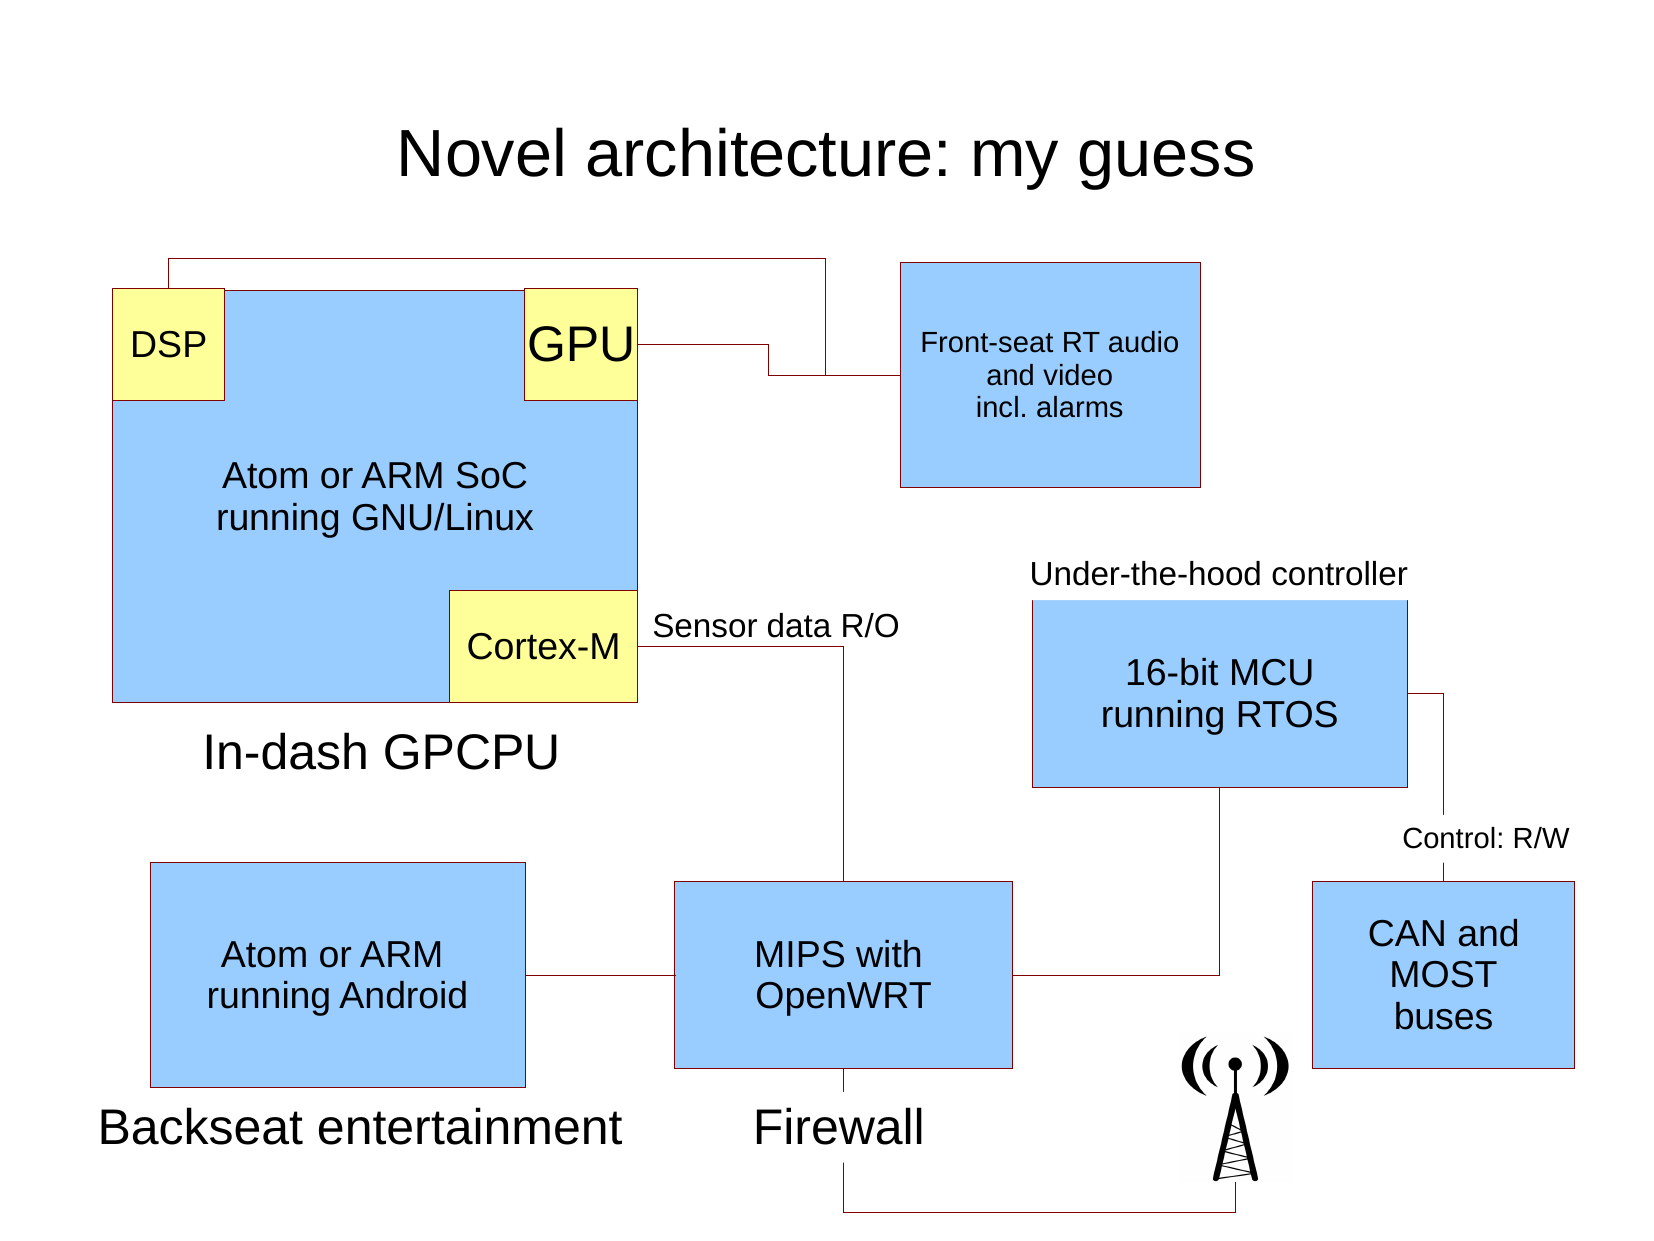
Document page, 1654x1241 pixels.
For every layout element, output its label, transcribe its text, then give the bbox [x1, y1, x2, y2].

text_box Front-seat RT audio and video incl. alarms [900, 262, 1201, 488]
text_box Backseat entertainment [82, 1091, 639, 1163]
text_box In-dash GPCPU [187, 716, 576, 788]
text_box Control: R/W [1387, 814, 1586, 863]
text_box Atom or ARM running Android [150, 862, 526, 1088]
text_box Sensor data R/O [637, 600, 915, 652]
text_box GPU [524, 288, 638, 401]
text_box MIPS with OpenWRT [674, 881, 1013, 1069]
text_box Cortex-M [449, 590, 638, 703]
text_box Under-the-hood controller [1014, 548, 1424, 601]
title Novel architecture: my guess [82, 49, 1571, 257]
text_box CAN and MOST buses [1312, 881, 1575, 1069]
text_box 16-bit MCU running RTOS [1032, 601, 1408, 788]
text_box Atom or ARM SoC running GNU/Linux [112, 290, 638, 703]
text_box Firewall [738, 1091, 940, 1163]
picture [1178, 1032, 1293, 1183]
text_box DSP [112, 288, 225, 401]
